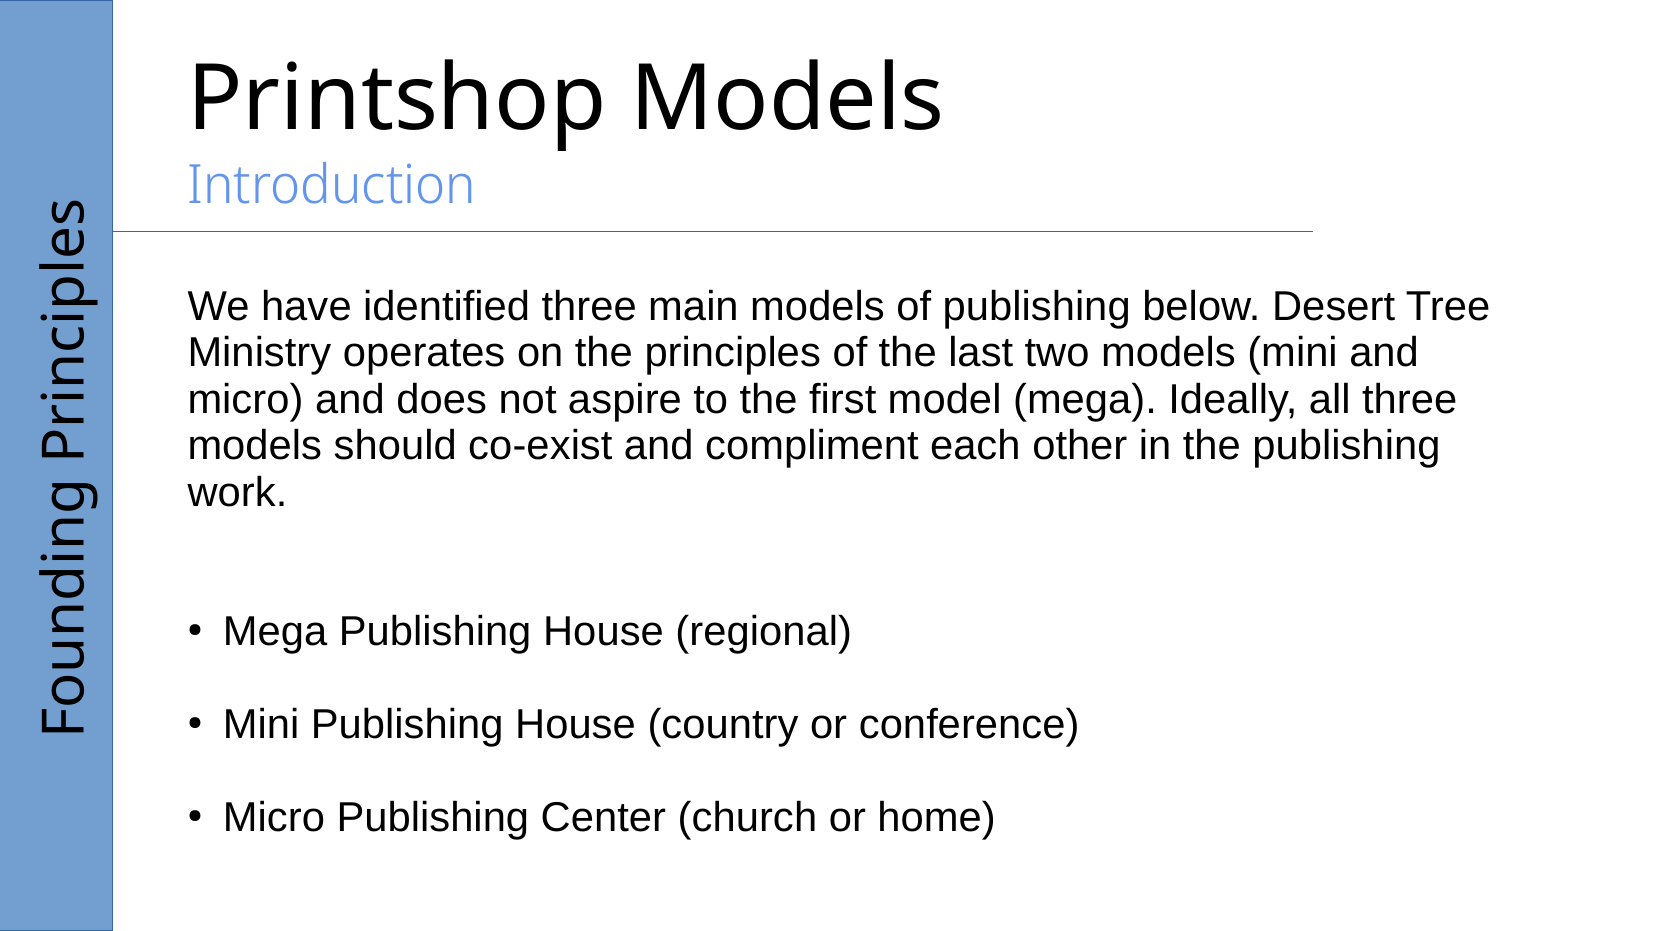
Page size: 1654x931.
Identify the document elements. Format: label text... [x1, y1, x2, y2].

title Printshop Models [187, 33, 1571, 125]
title Introduction [187, 125, 1571, 239]
subtitle We have identified three main models of publishing below. Desert Tree Ministry operates on the principles of the last two models (mini and micro) and does not aspire to the first model (mega). Ideally, all three models should co-exist and compliment each other in the publishing work. Mega Publishing House (regional) Mini Publishing House (country or conference) Micro Publishing Center (church or home) [187, 282, 1538, 931]
text_box [0, 0, 113, 931]
text_box Founding Principles [13, 37, 105, 901]
